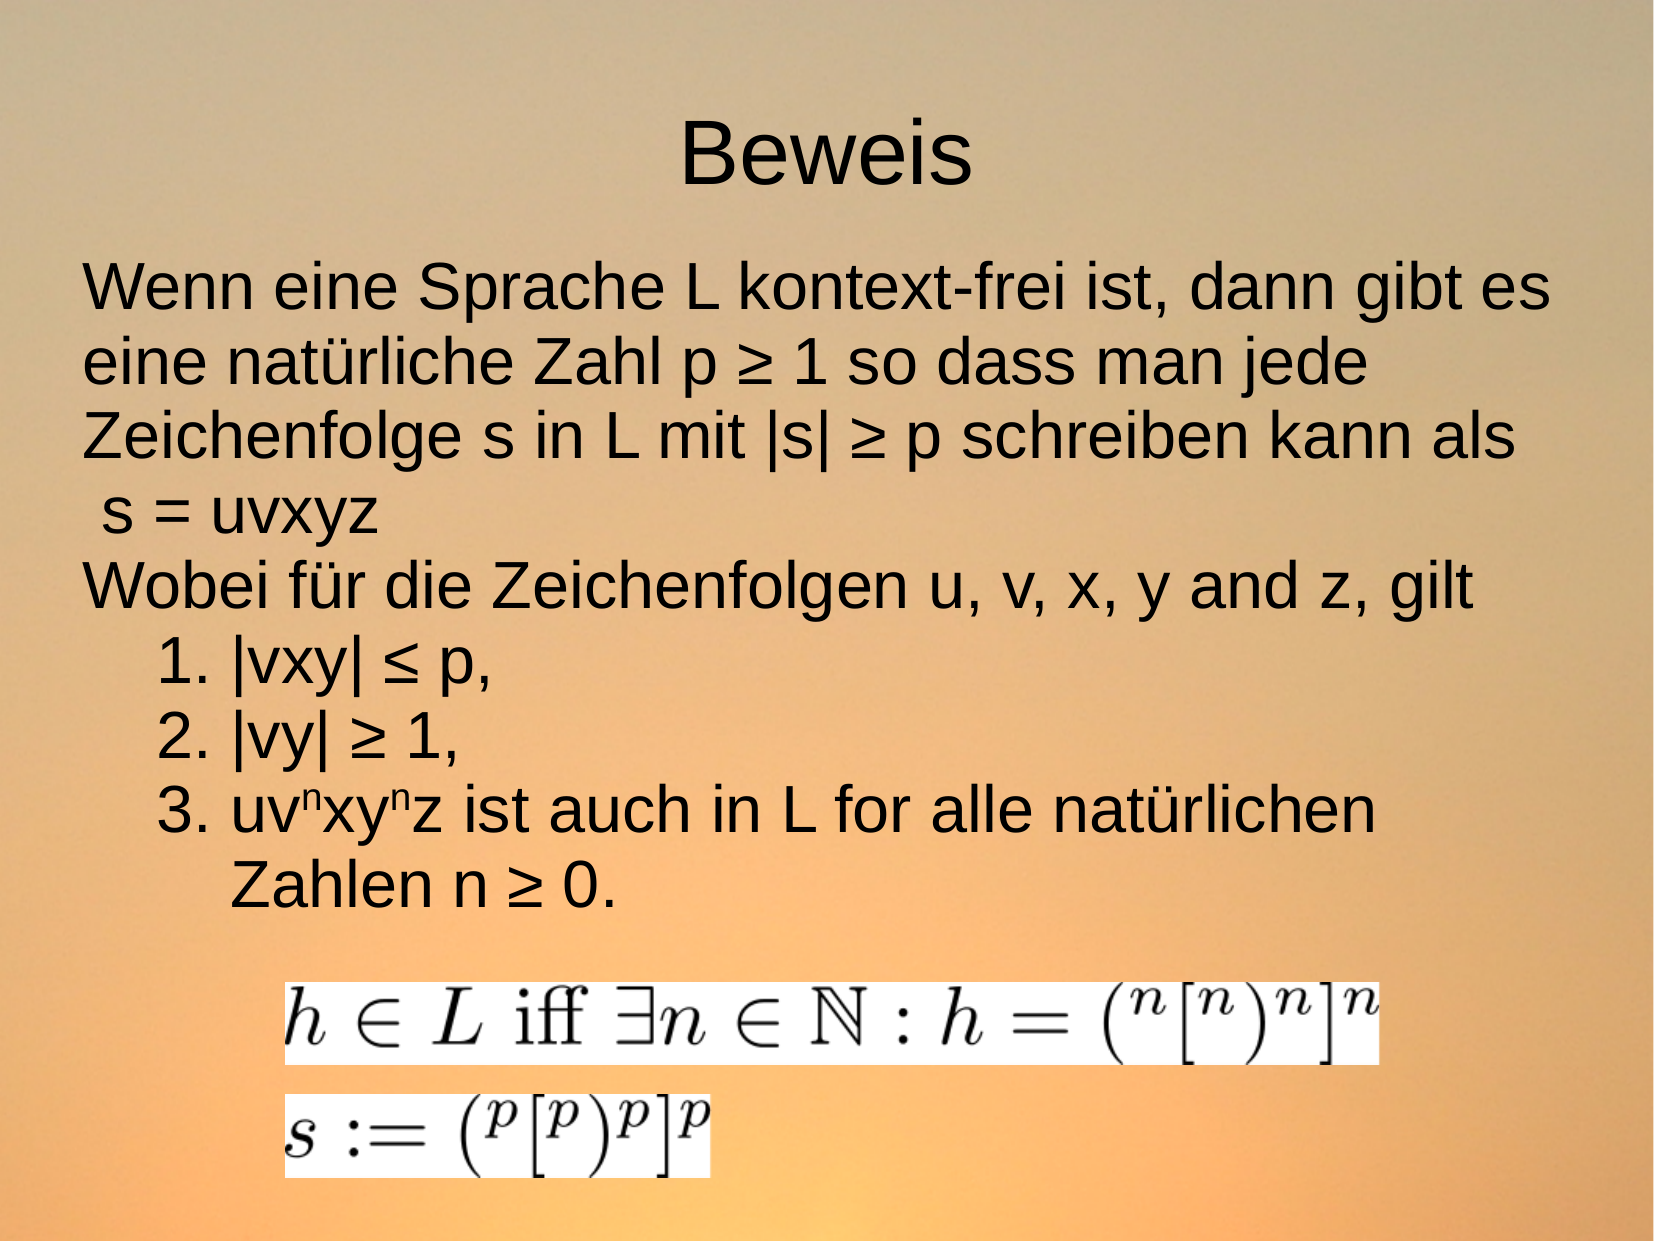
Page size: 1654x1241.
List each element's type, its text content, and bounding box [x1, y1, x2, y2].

subtitle Wenn eine Sprache L kontext-frei ist, dann gibt es eine natürliche Zahl p ≥ 1 so dass man jede Zeichenfolge s in L mit |s| ≥ p schreiben kann als s = uvxyz Wobei für die Zeichenfolgen u, v, x, y and z, gilt 1. |vxy| ≤ p, 2. |vy| ≥ 1, 3. uvnxynz ist auch in L for alle natürlichen Zahlen n ≥ 0. [82, 225, 1571, 946]
picture [0, 0, 1654, 1241]
title Beweis [82, 49, 1571, 225]
